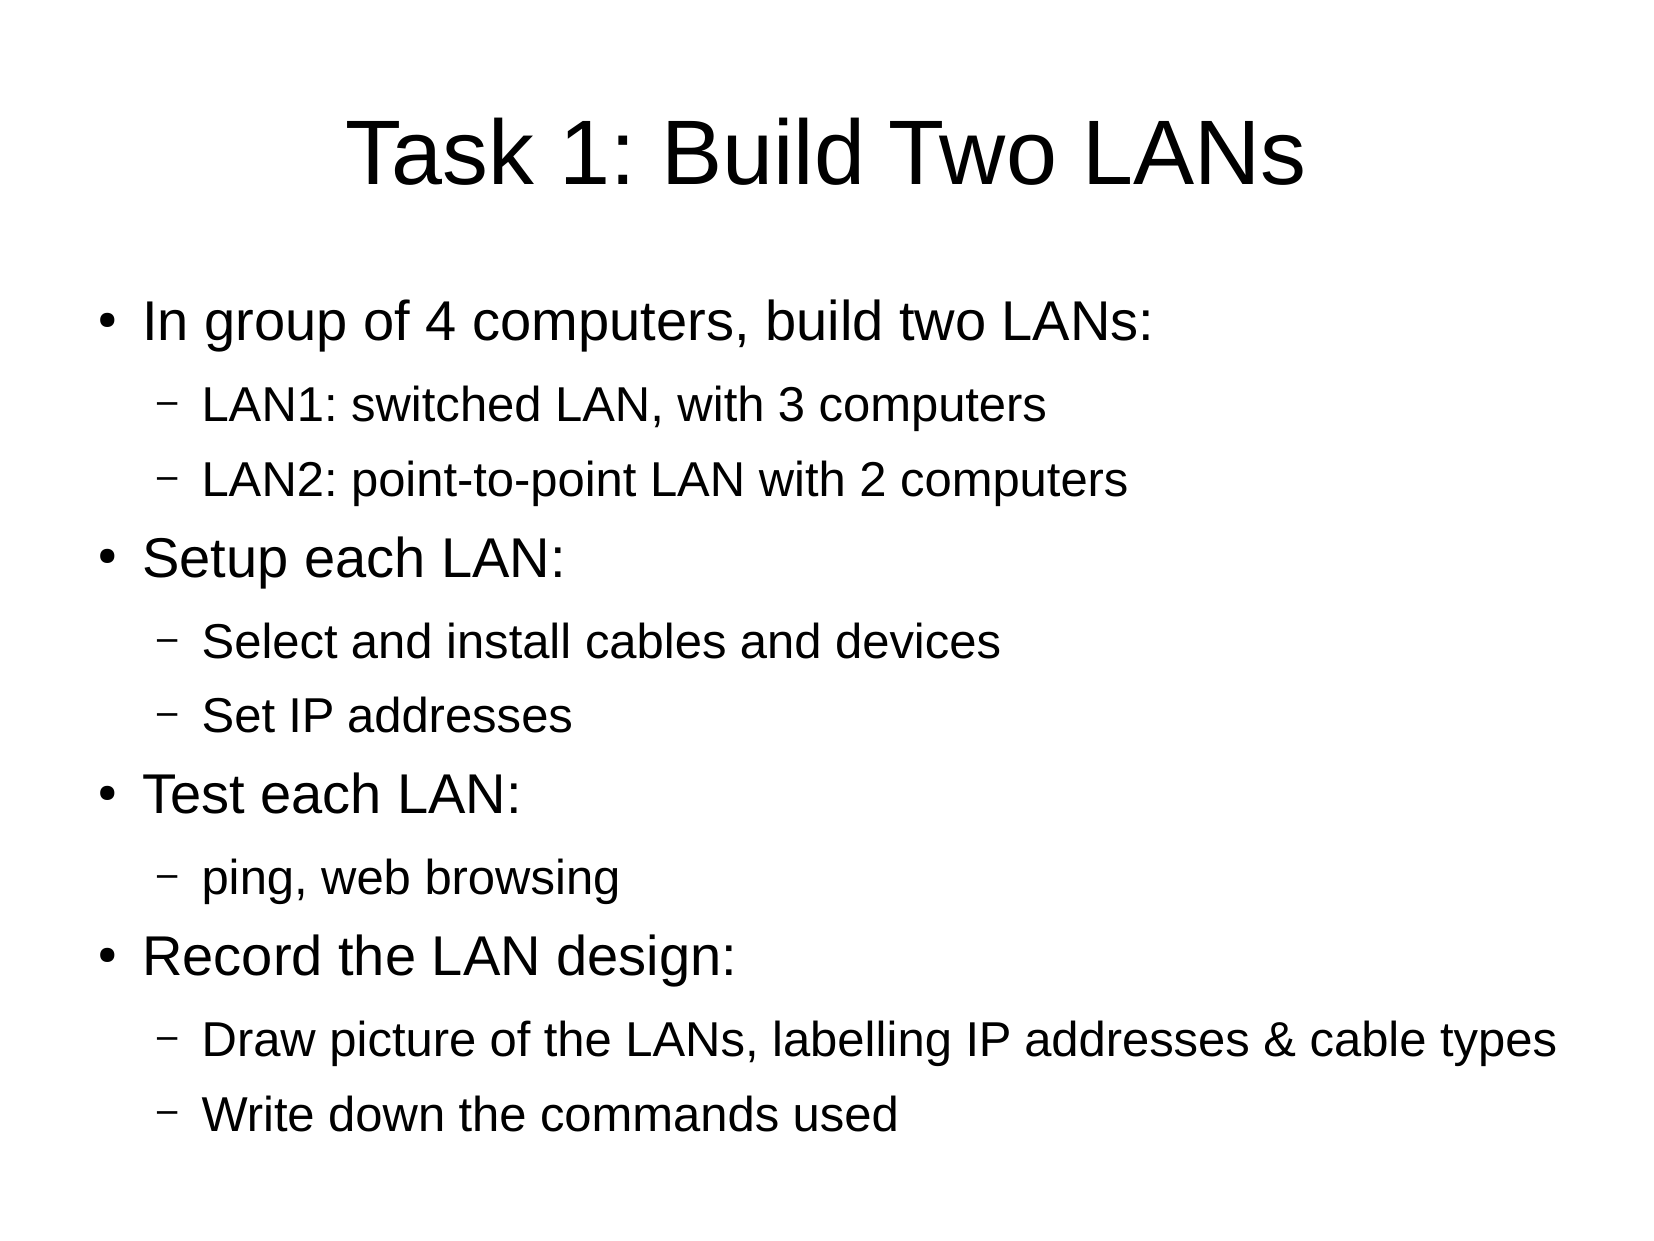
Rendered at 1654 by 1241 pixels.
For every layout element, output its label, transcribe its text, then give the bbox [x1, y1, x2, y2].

title Task 1: Build Two LANs [82, 49, 1571, 257]
list In group of 4 computers, build two LANs: LAN1: switched LAN, with 3 computers LAN2: point-to-point LAN with 2 computers Setup each LAN: Select and install cables and devices Set IP addresses Test each LAN: ping, web browsing Record the LAN design: Draw picture of the LANs, labelling IP addresses & cable types Write down the commands used [82, 290, 1571, 1193]
